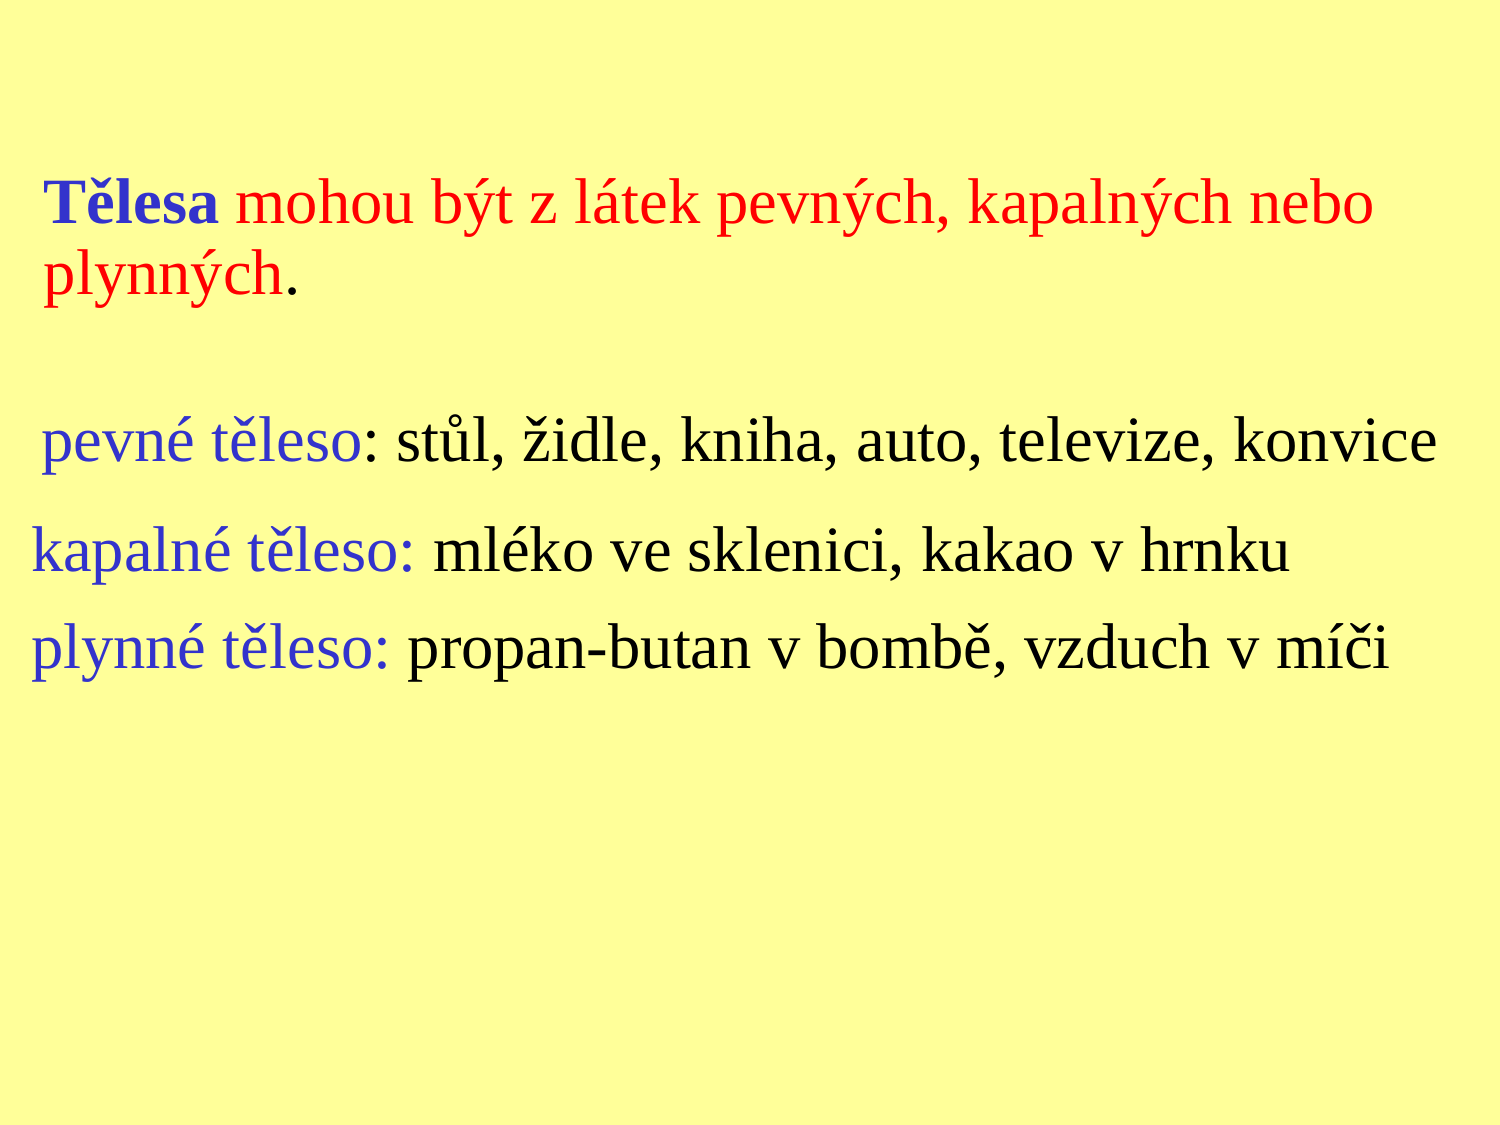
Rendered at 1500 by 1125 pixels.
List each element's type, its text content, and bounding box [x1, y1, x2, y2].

text_box kapalné těleso: mléko ve sklenici, kakao v hrnku [0, 505, 1459, 593]
text_box pevné těleso: stůl, židle, kniha, auto, televize, konvice [10, 395, 1471, 483]
text_box plynné těleso: propan-butan v bombě, vzduch v míči [0, 603, 1500, 691]
text_box Tělesa mohou být z látek pevných, kapalných nebo plynných. [28, 158, 1391, 317]
